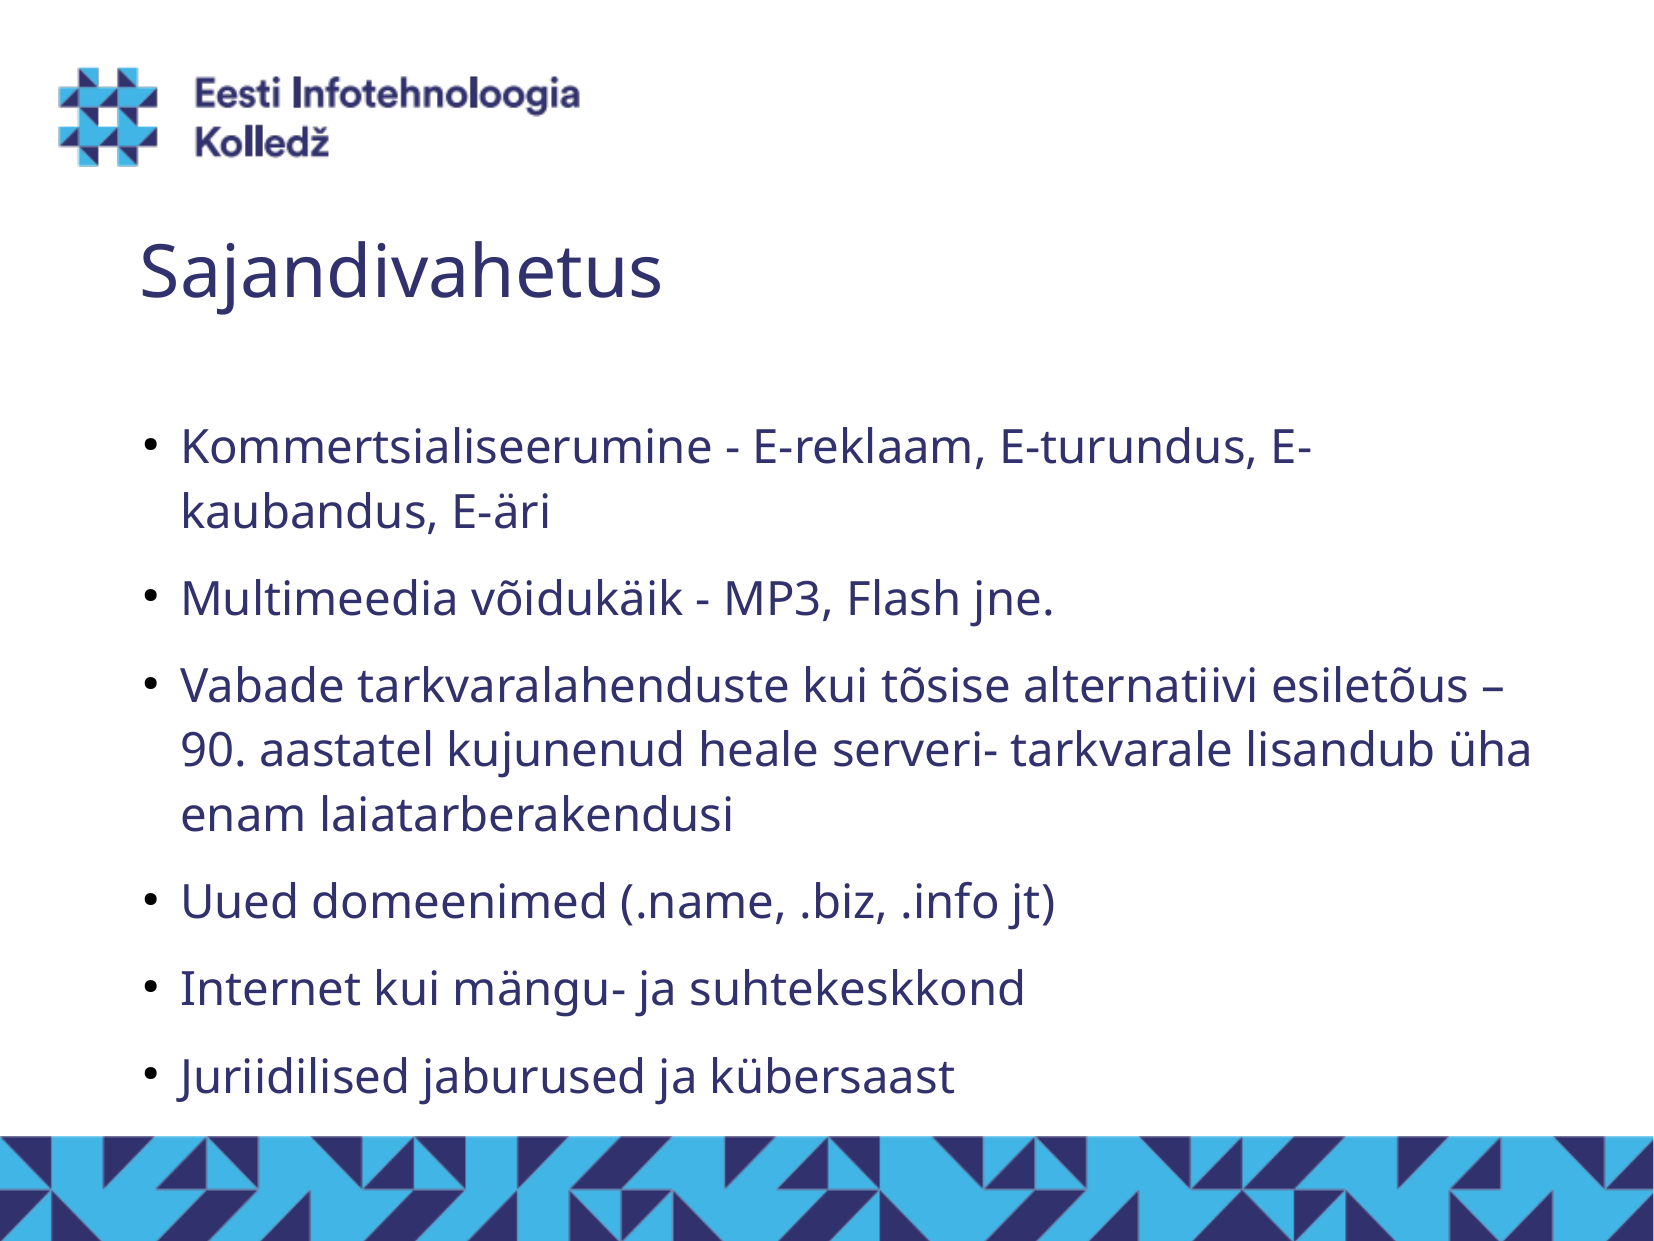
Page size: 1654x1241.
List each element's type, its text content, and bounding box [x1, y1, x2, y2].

list Kommertsialiseerumine - E-reklaam, E-turundus, E-kaubandus, E-äri Multimeedia võidukäik - MP3, Flash jne. Vabade tarkvaralahenduste kui tõsise alternatiivi esiletõus – 90. aastatel kujunenud heale serveri- tarkvarale lisandub üha enam laiatarberakendusi Uued domeenimed (.name, .biz, .info jt) Internet kui mängu- ja suhtekeskkond Juriidilised jaburused ja kübersaast [129, 413, 1548, 1111]
title Sajandivahetus [139, 165, 1548, 372]
